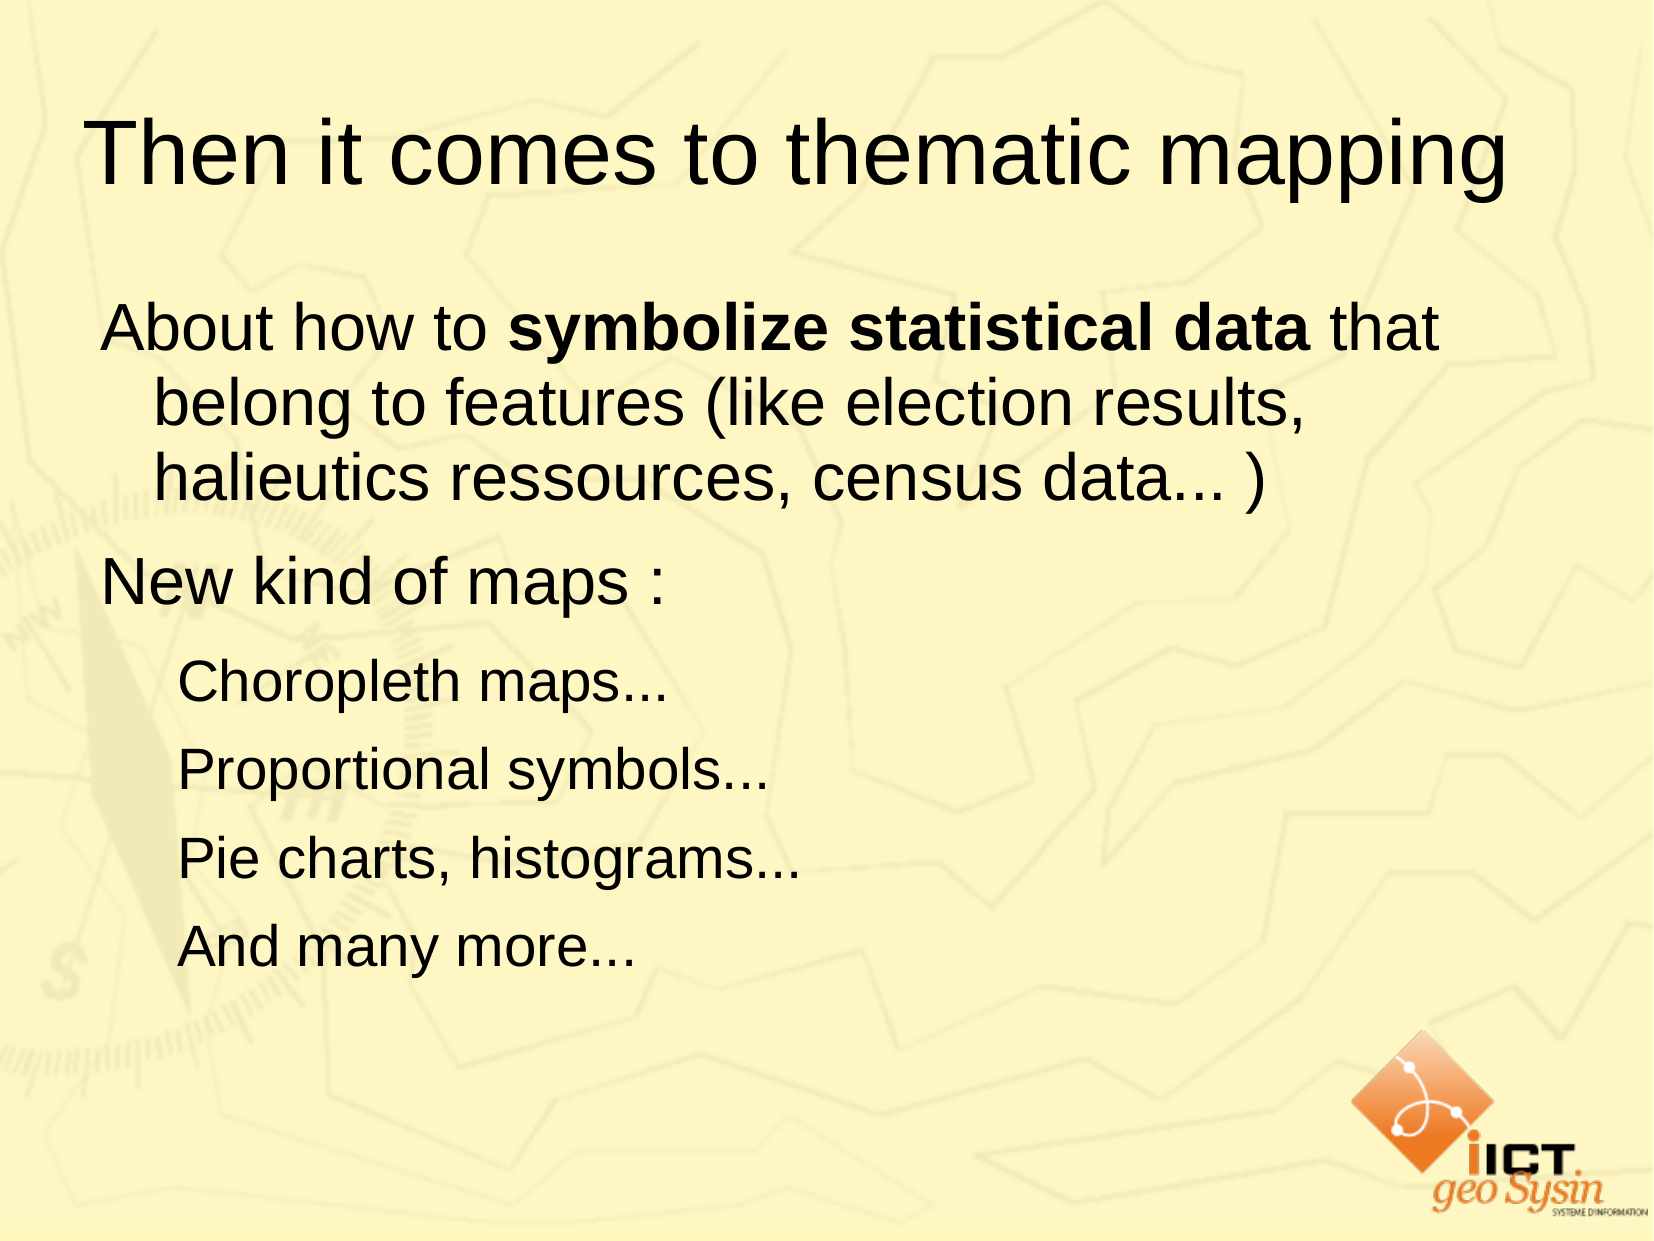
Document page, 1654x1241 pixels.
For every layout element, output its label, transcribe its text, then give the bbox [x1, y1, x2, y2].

list About how to symbolize statistical data that belong to features (like election results, halieutics ressources, census data... ) New kind of maps : Choropleth maps... Proportional symbols... Pie charts, histograms... And many more... [82, 290, 1571, 1094]
picture [0, 0, 1654, 1241]
title Then it comes to thematic mapping [82, 56, 1571, 250]
